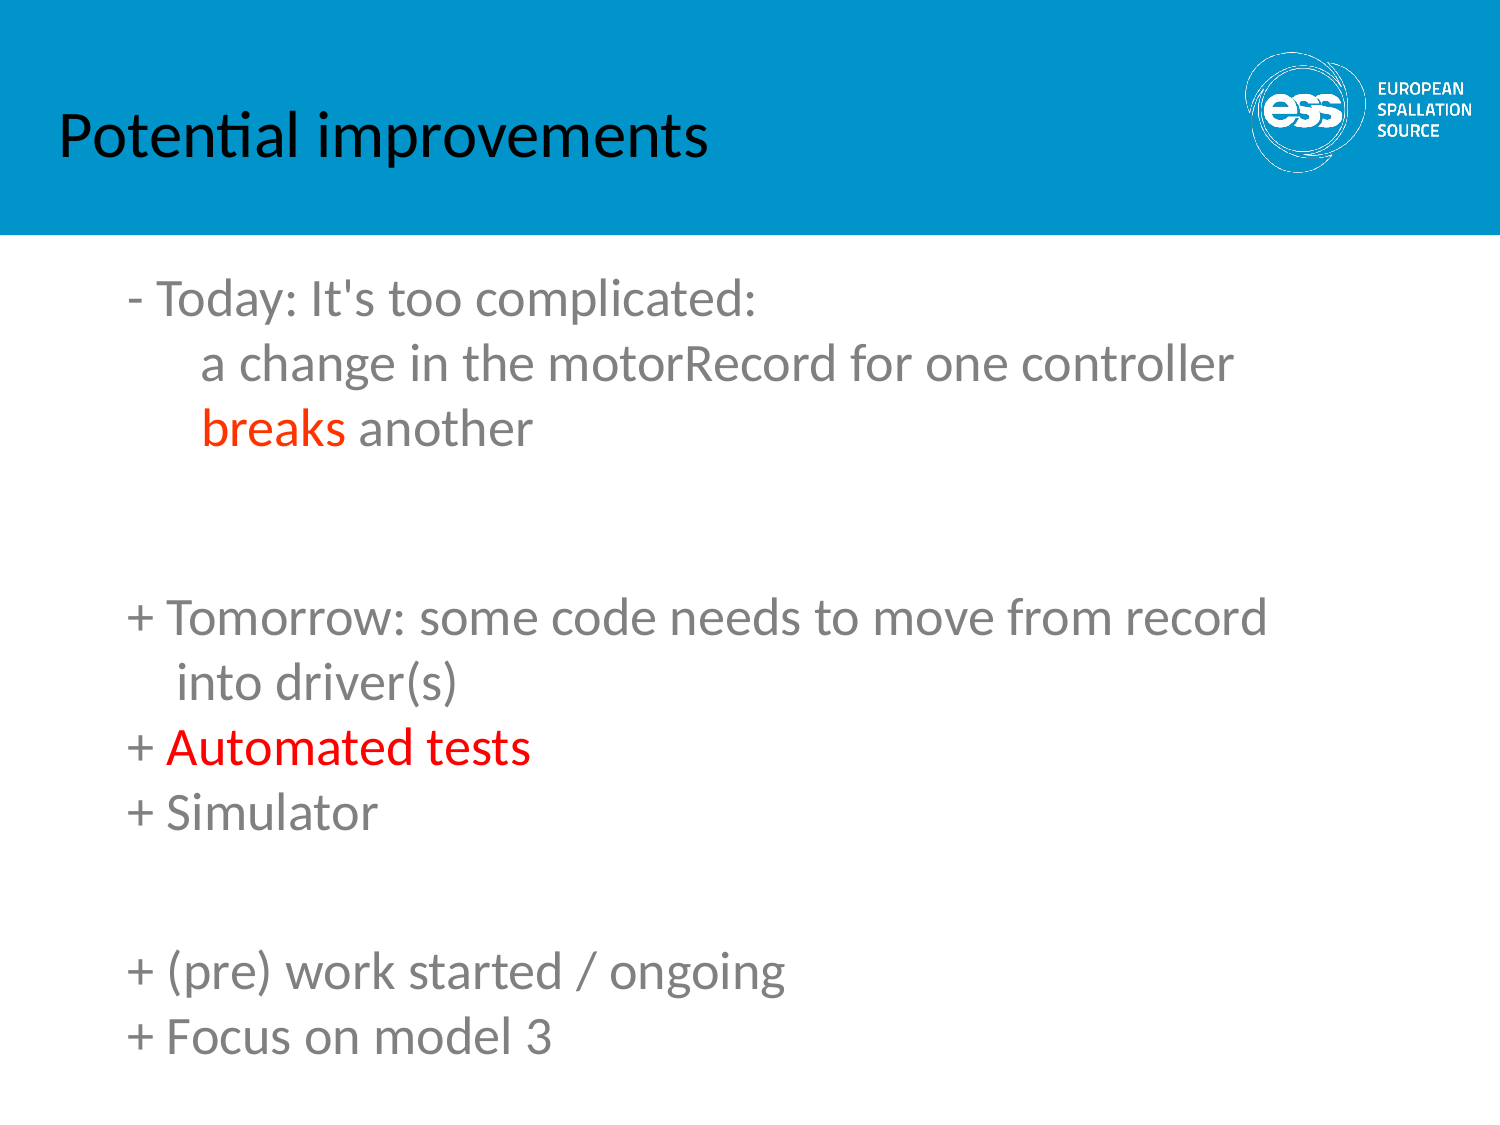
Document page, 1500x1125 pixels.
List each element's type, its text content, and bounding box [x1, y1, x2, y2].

picture [1400, 83, 1407, 94]
picture [1436, 104, 1444, 115]
picture [1409, 104, 1415, 115]
picture [1379, 83, 1385, 94]
picture [1454, 83, 1458, 94]
title Potential improvements [58, 45, 1231, 233]
picture [1422, 125, 1428, 134]
picture [1432, 125, 1438, 136]
picture [1423, 83, 1430, 94]
list - Today: It's too complicated: a change in the motorRecord for one controller breaks another + Tomorrow: some code needs to move from record into driver(s) + Automated tests + Simulator + (pre) work started / ongoing + Focus on model 3 [76, 254, 1456, 1087]
picture [1264, 94, 1342, 127]
picture [1389, 104, 1393, 115]
picture [1418, 104, 1423, 115]
picture [1398, 109, 1406, 115]
picture [1443, 86, 1450, 93]
